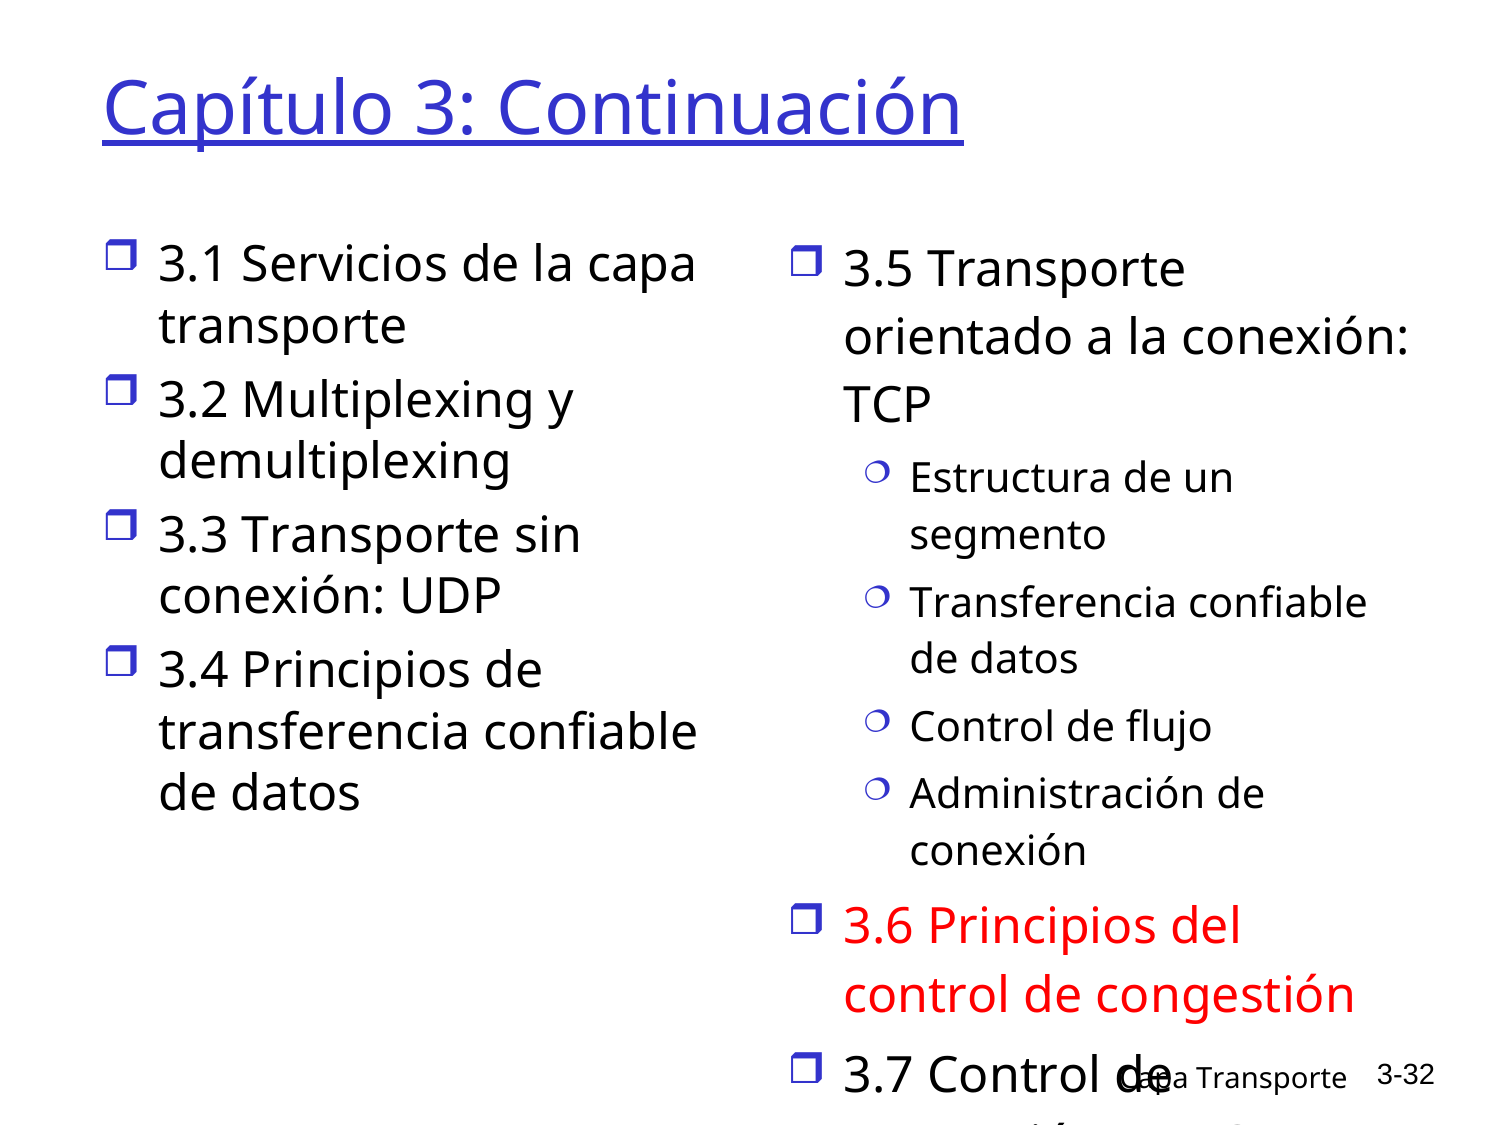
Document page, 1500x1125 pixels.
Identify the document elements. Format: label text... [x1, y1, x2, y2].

list 3.5 Transporte orientado a la conexión: TCP Estructura de un segmento Transferencia confiable de datos Control de flujo Administración de conexión 3.6 Principios del control de congestión 3.7 Control de congestión en TCP [772, 224, 1426, 1054]
list 3.1 Servicios de la capa transporte 3.2 Multiplexing y demultiplexing 3.3 Transporte sin conexión: UDP 3.4 Principios de transferencia confiable de datos [87, 224, 741, 983]
title Capítulo 3: Continuación [87, 15, 1426, 196]
